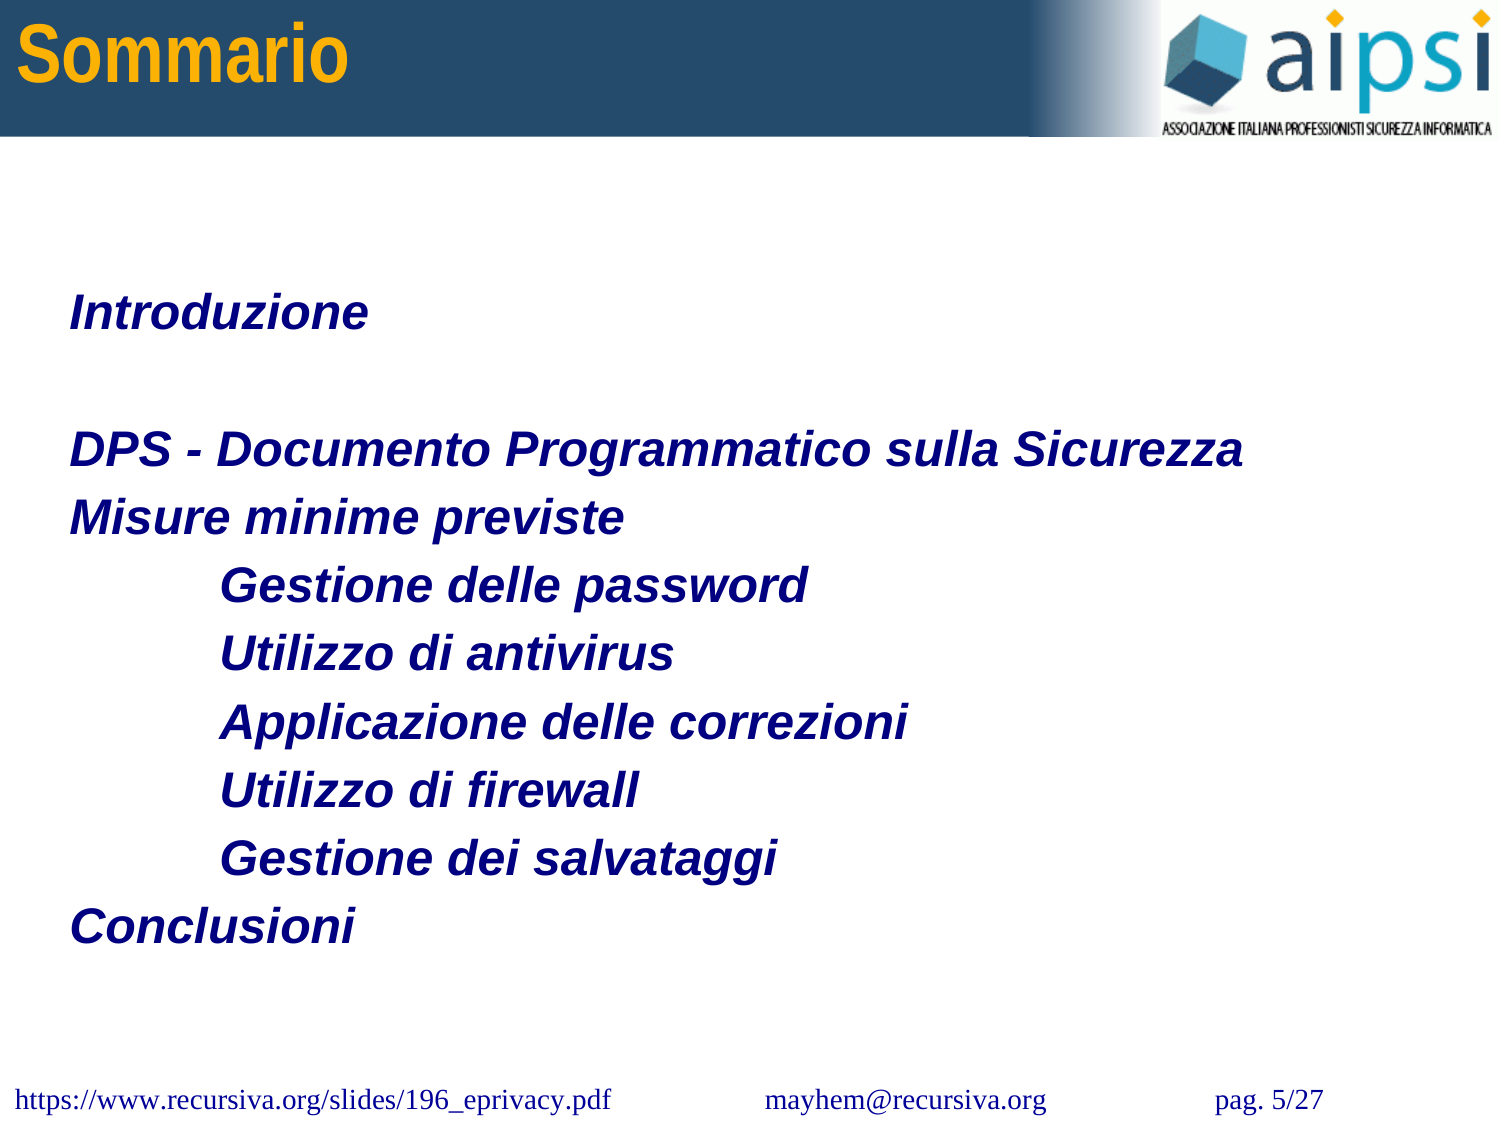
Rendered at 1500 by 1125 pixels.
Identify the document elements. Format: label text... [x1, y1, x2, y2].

picture [1157, 0, 1499, 141]
title Sommario [16, 0, 1116, 141]
subtitle Introduzione DPS - Documento Programmatico sulla Sicurezza Misure minime previste Gestione delle password Utilizzo di antivirus Applicazione delle correzioni Utilizzo di firewall Gestione dei salvataggi Conclusioni [69, 248, 1420, 991]
